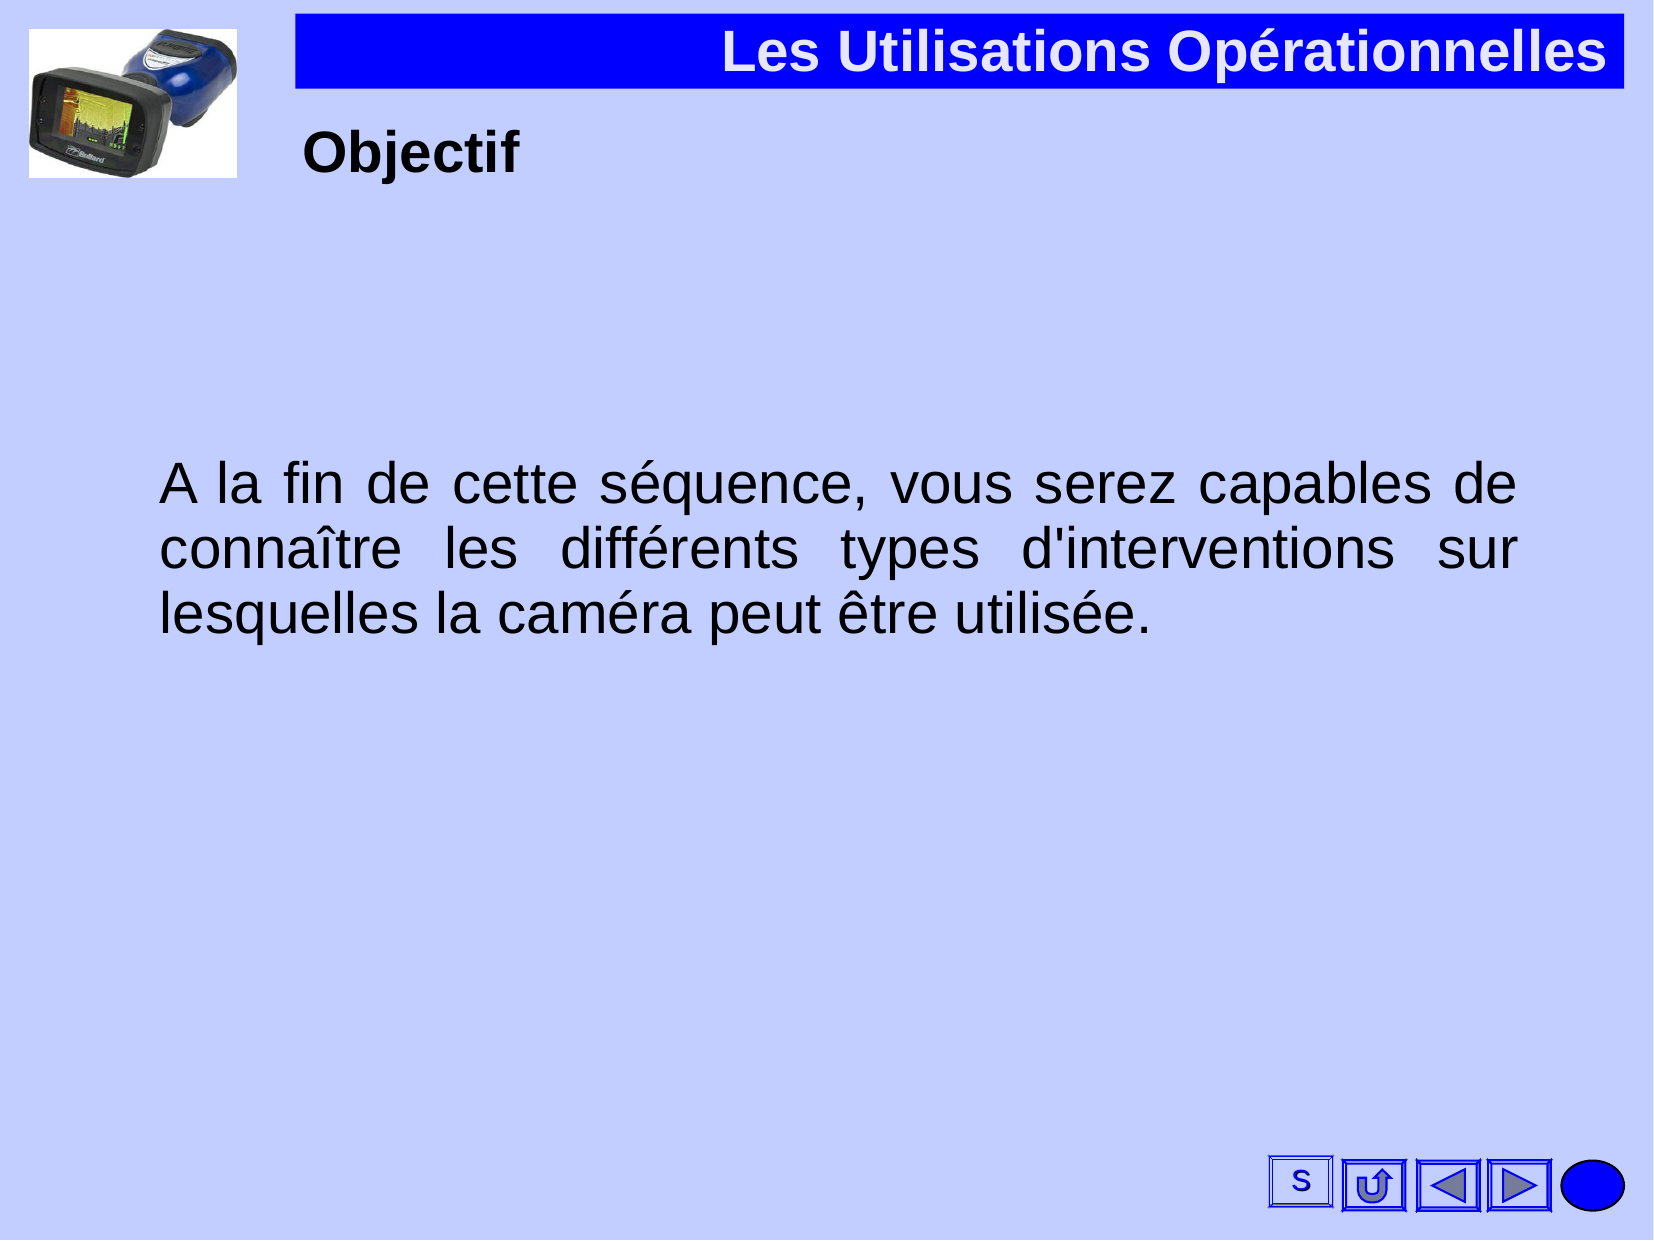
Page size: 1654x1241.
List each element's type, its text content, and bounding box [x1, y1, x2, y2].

text_box [1561, 1160, 1625, 1211]
text_box Objectif [287, 112, 536, 193]
list A la fin de cette séquence, vous serez capables de connaître les différents types d'interventions sur lesquelles la caméra peut être utilisée. [88, 442, 1536, 783]
picture [29, 29, 237, 178]
text_box Les Utilisations Opérationnelles [295, 13, 1625, 89]
